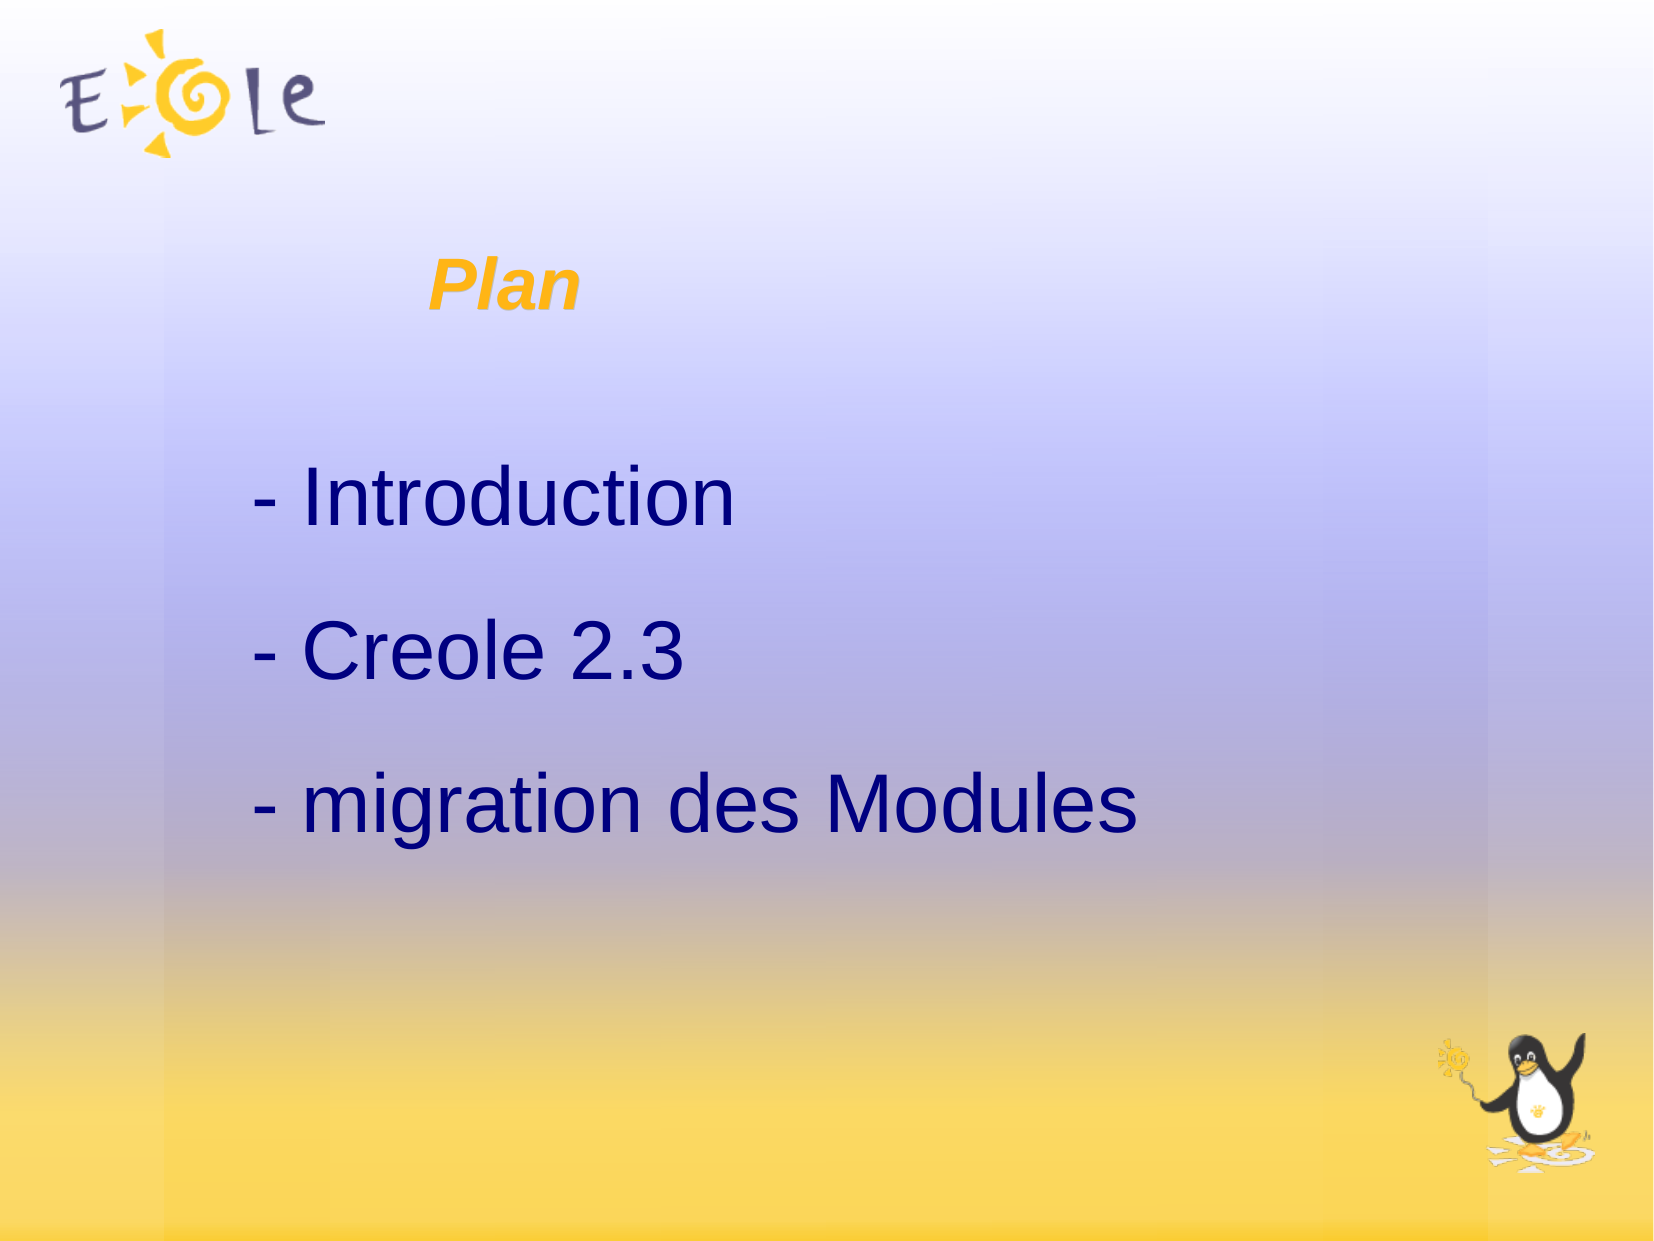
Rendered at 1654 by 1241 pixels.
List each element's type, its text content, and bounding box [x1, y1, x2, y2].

text_box - Introduction - Creole 2.3 - migration des Modules [236, 442, 1155, 1006]
text_box Plan [413, 236, 598, 344]
picture [0, 0, 1654, 1241]
